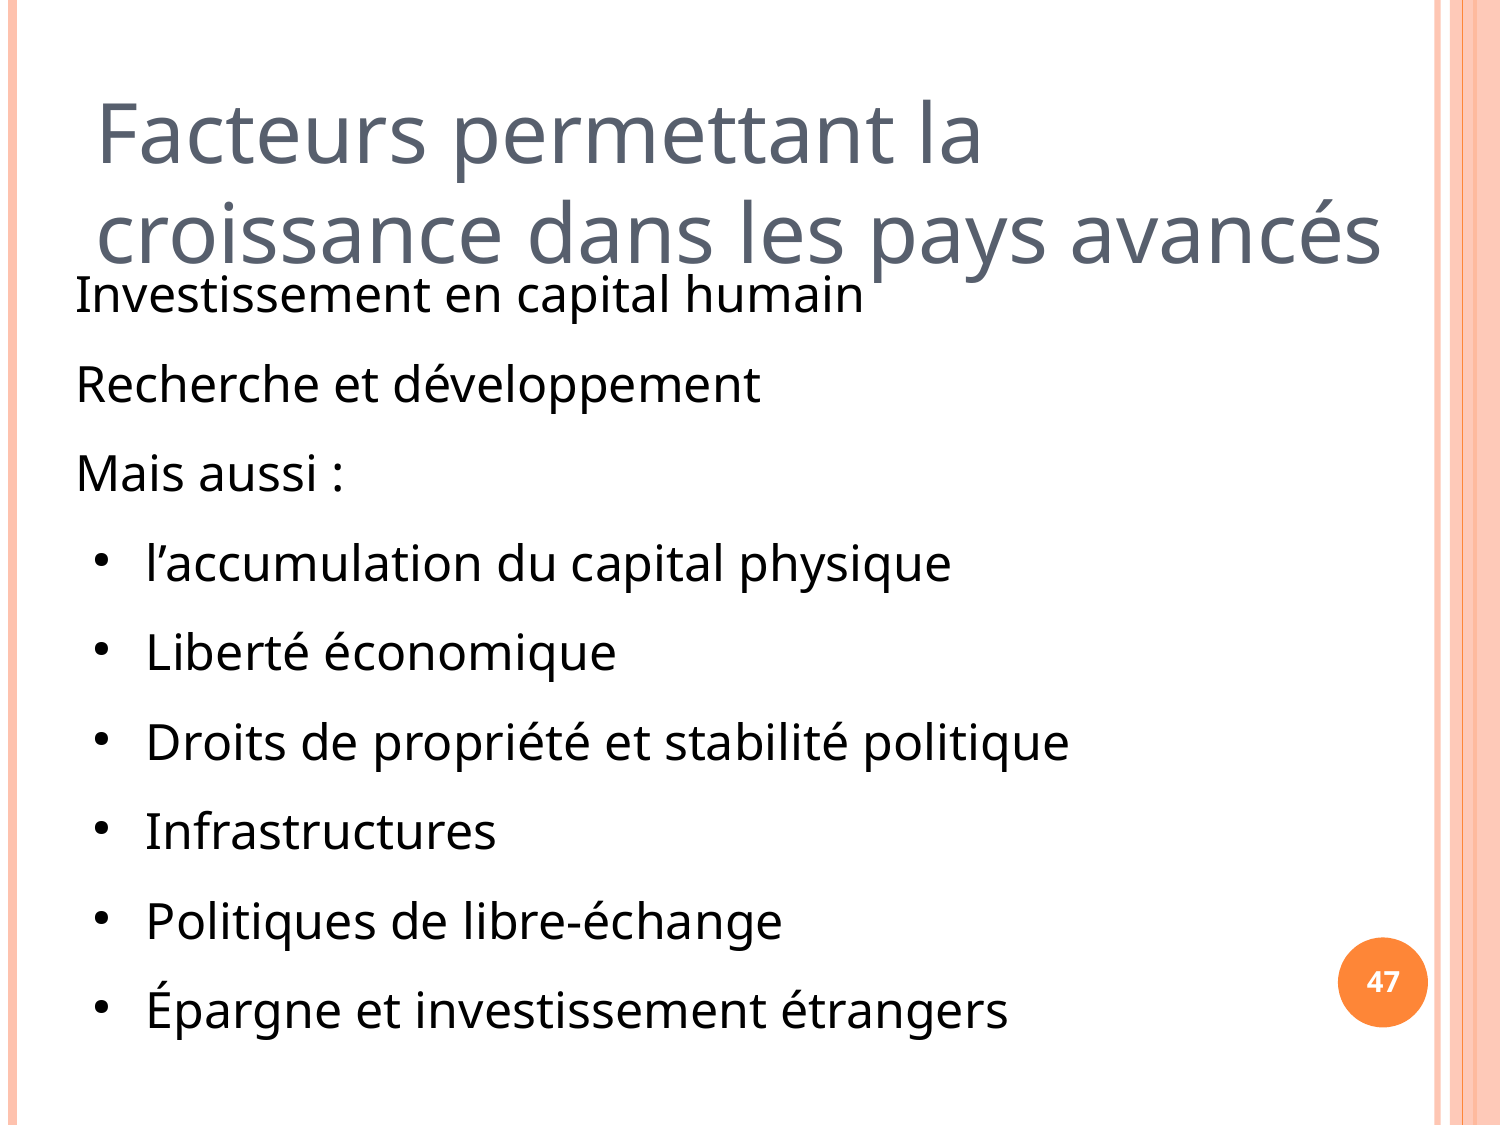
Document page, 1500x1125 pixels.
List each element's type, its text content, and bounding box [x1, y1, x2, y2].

slide_number <numéro> [1333, 940, 1434, 1027]
list Investissement en capital humain Recherche et développement Mais aussi : l’accumulation du capital physique Liberté économique Droits de propriété et stabilité politique Infrastructures Politiques de libre-échange Épargne et investissement étrangers [75, 262, 1300, 1062]
title Facteurs permettant la croissance dans les pays avancés [80, 37, 1429, 288]
